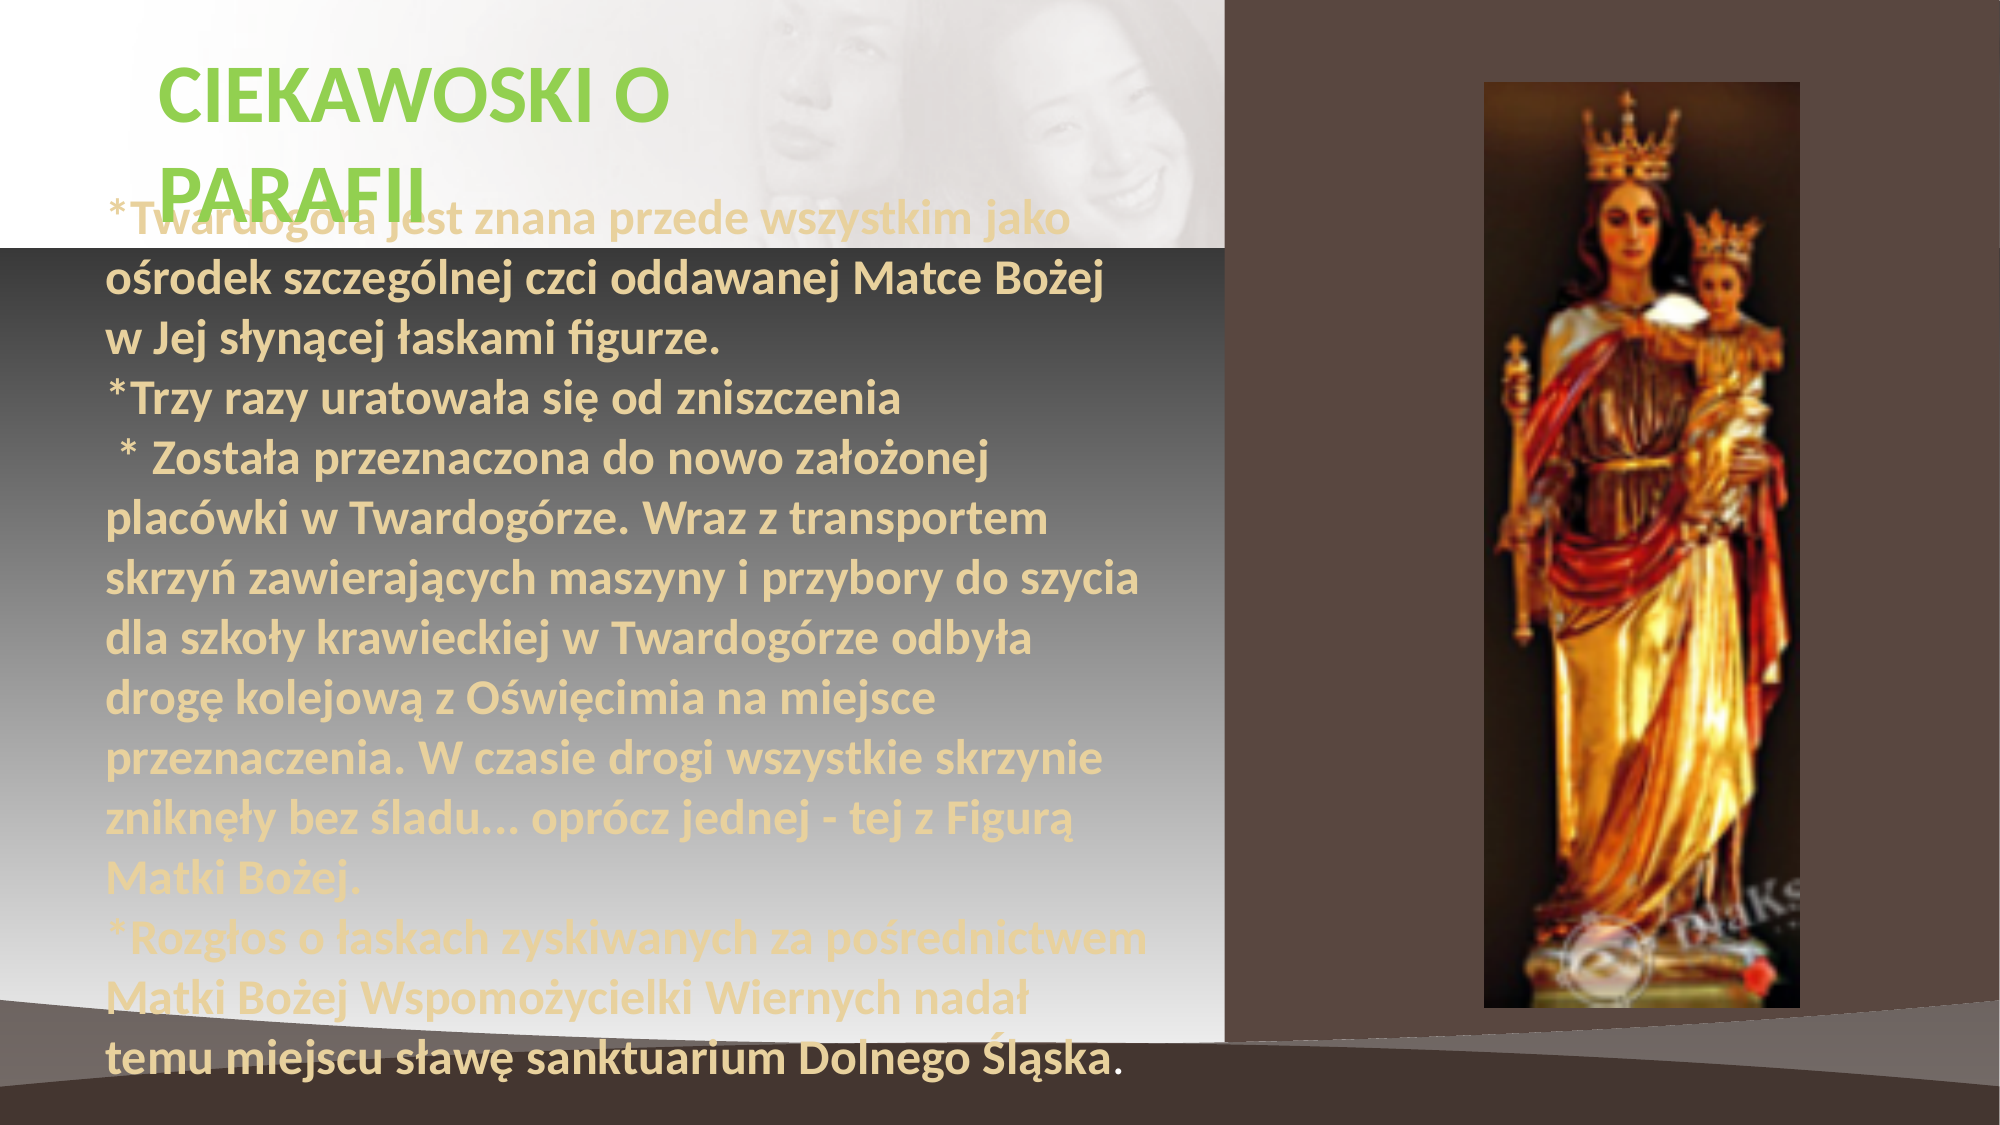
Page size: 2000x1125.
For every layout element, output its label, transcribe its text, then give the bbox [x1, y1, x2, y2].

list CIEKAWOSKI O PARAFII [143, 31, 931, 147]
picture [1484, 82, 1800, 1008]
title *Twardogóra jest znana przede wszystkim jako ośrodek szczególnej czci oddawanej Matce Bożej w Jej słynącej łaskami figurze. *Trzy razy uratowała się od zniszczenia * Została przeznaczona do nowo założonej placówki w Twardogórze. Wraz z transportem skrzyń zawierających maszyny i przybory do szycia dla szkoły krawieckiej w Twardogórze odbyła drogę kolejową z Oświęcimia na miejsce przeznaczenia. W czasie drogi wszystkie skrzynie zniknęły bez śladu... oprócz jednej - tej z Figurą Matki Bożej. *Rozgłos o łaskach zyskiwanych za pośrednictwem Matki Bożej Wspomożycielki Wiernych nadał temu miejscu sławę sanktuarium Dolnego Śląska. [90, 314, 1164, 1092]
picture [0, 0, 1224, 248]
